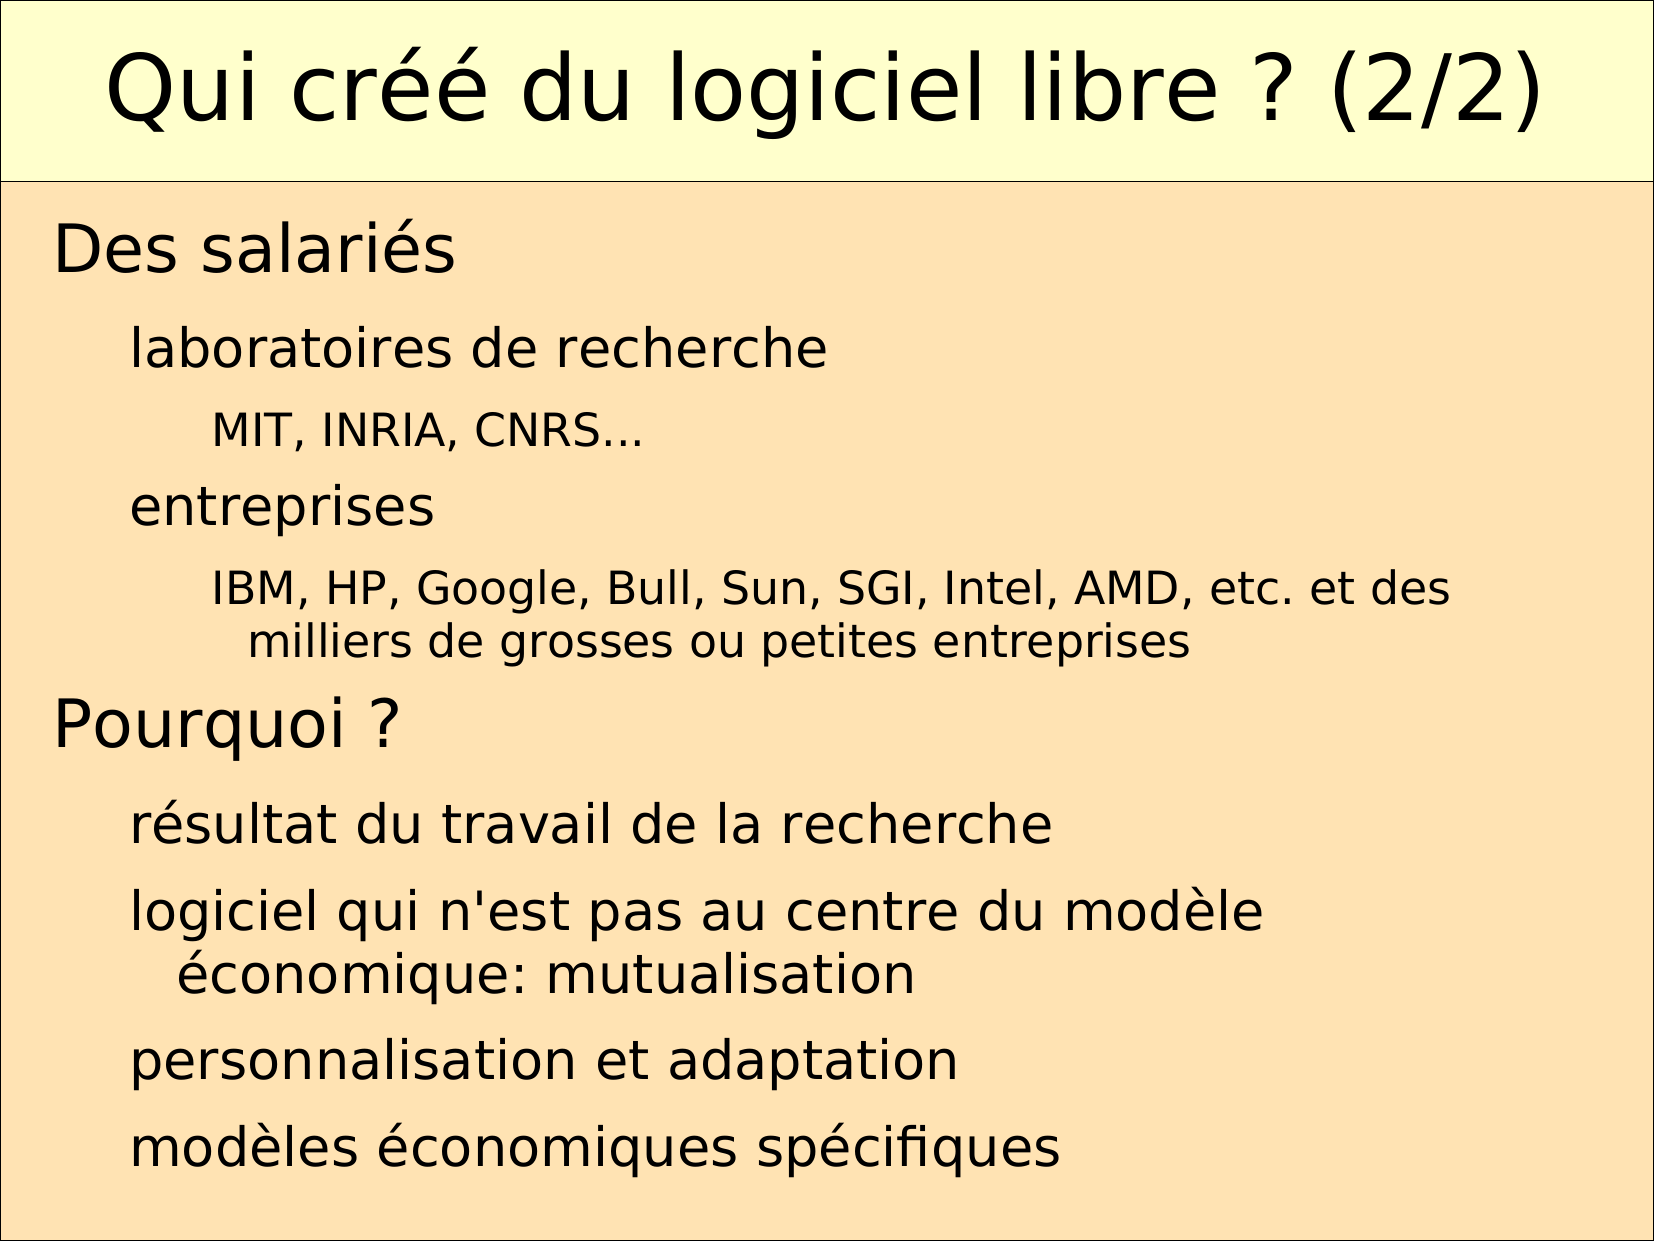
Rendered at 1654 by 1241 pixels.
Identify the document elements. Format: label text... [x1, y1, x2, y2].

title Qui créé du logiciel libre ? (2/2) [0, 0, 1654, 177]
list Des salariés laboratoires de recherche MIT, INRIA, CNRS... entreprises IBM, HP, Google, Bull, Sun, SGI, Intel, AMD, etc. et des milliers de grosses ou petites entreprises Pourquoi ? résultat du travail de la recherche logiciel qui n'est pas au centre du modèle économique: mutualisation personnalisation et adaptation modèles économiques spécifiques [34, 210, 1623, 1206]
